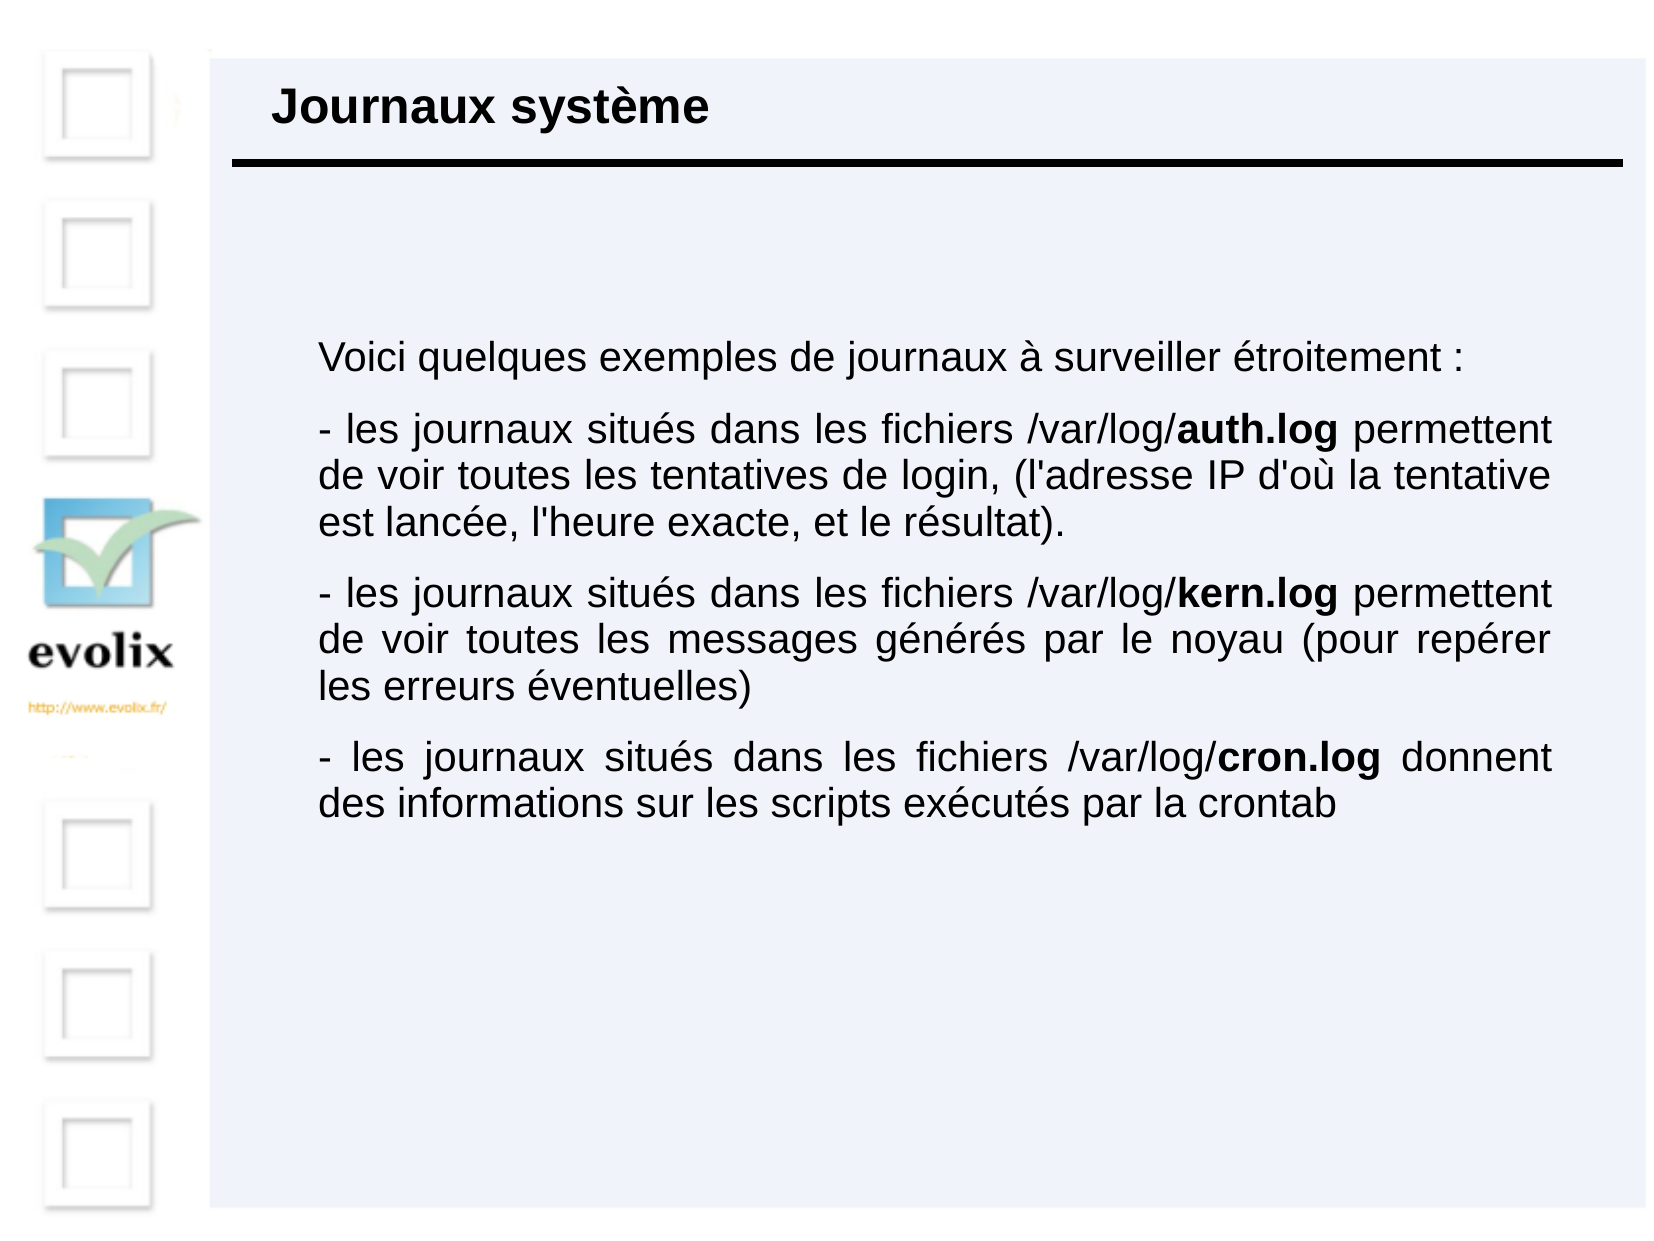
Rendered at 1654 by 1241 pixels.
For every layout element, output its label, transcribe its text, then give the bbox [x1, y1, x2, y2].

picture [0, 49, 1654, 1218]
text_box Journaux système [256, 71, 725, 142]
text_box Voici quelques exemples de journaux à surveiller étroitement : - les journaux situés dans les fichiers /var/log/auth.log permettent de voir toutes les tentatives de login, (l'adresse IP d'où la tentative est lancée, l'heure exacte, et le résultat). - les journaux situés dans les fichiers /var/log/kern.log permettent de voir toutes les messages générés par le noyau (pour repérer les erreurs éventuelles) - les journaux situés dans les fichiers /var/log/cron.log donnent des informations sur les scripts exécutés par la crontab [303, 326, 1567, 1167]
